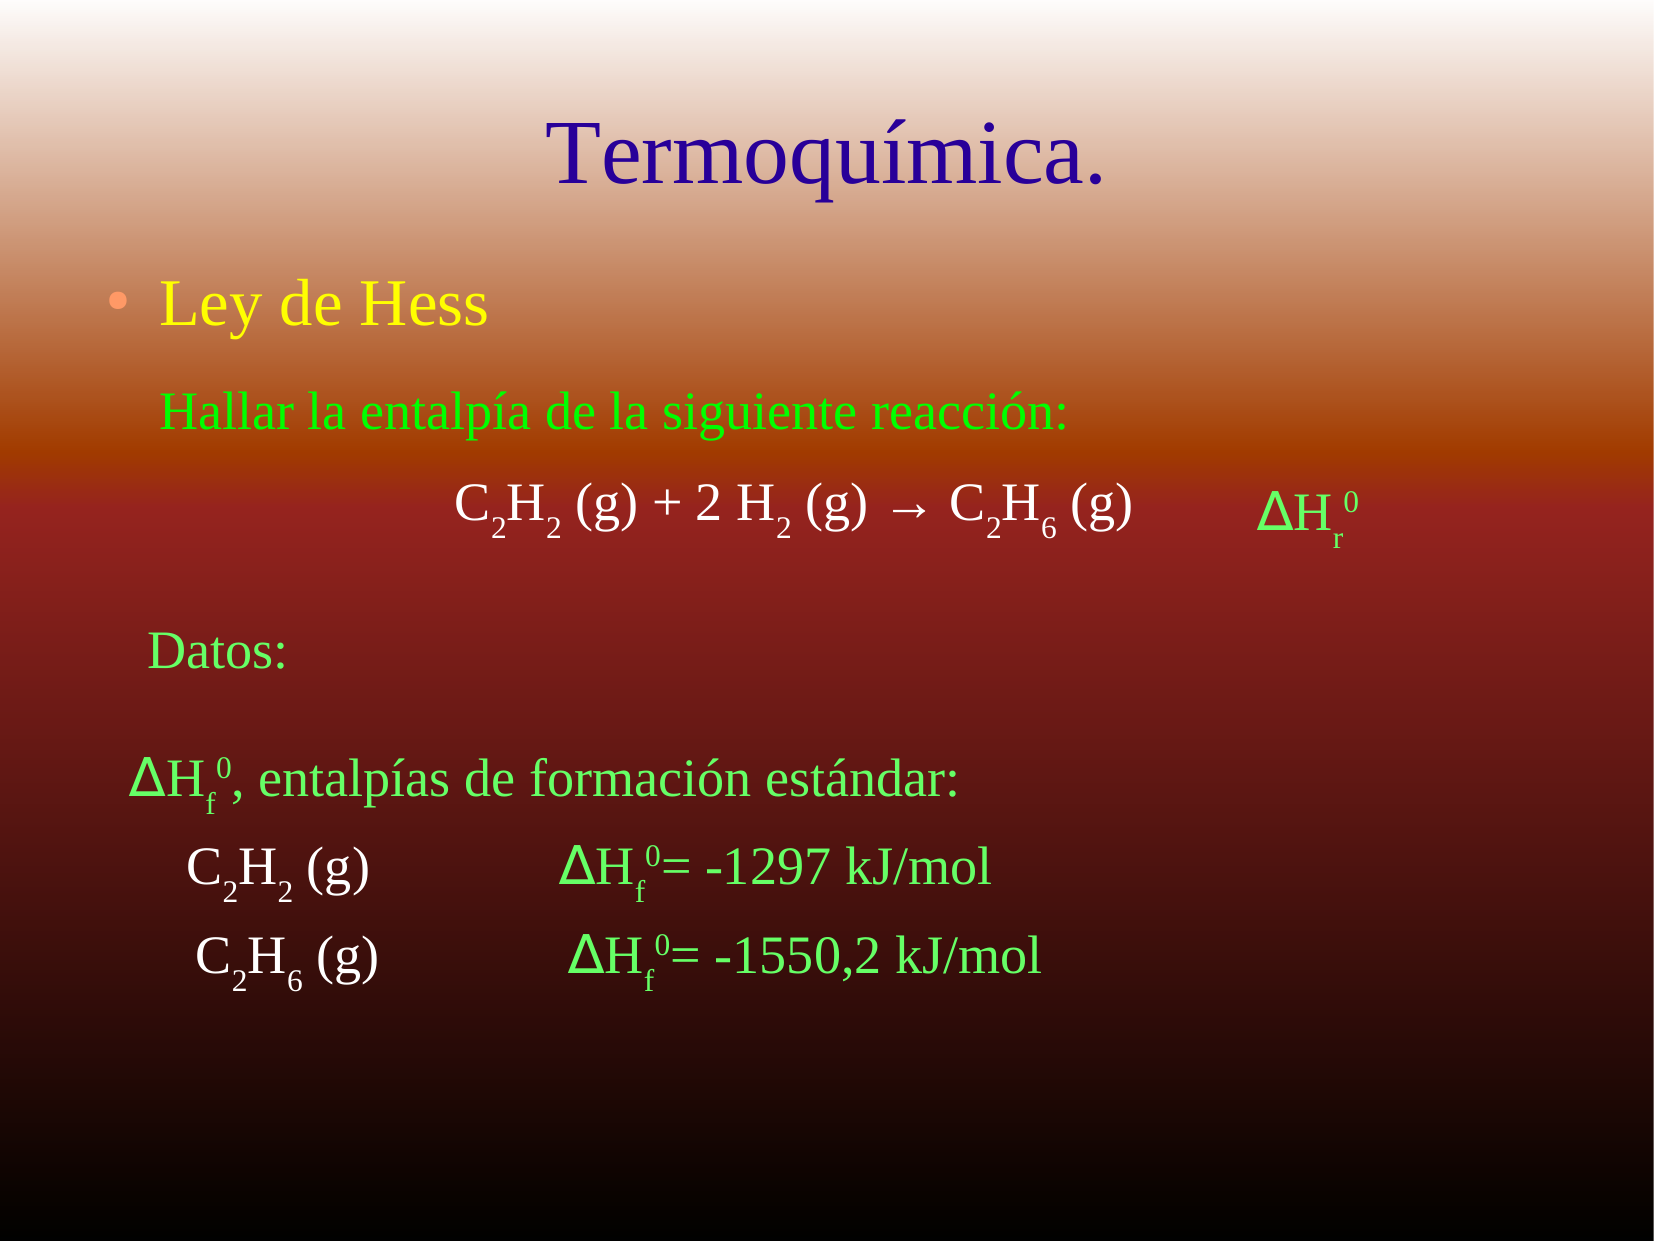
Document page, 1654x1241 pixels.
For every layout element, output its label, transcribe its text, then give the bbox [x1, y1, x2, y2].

text_box Hallar la entalpía de la siguiente reacción: [88, 381, 1595, 502]
list Ley de Hess [88, 265, 1518, 381]
text_box Datos: [76, 620, 355, 681]
text_box C2H6 (g) ∆Hf0= -1550,2 kJ/mol [124, 915, 1220, 999]
text_box C2H2 (g) + 2 H2 (g) → C2H6 (g) [383, 472, 1418, 562]
title Termoquímica. [82, 49, 1571, 257]
text_box ∆Hf0, entalpías de formación estándar: [59, 738, 1575, 874]
text_box C2H2 (g) ∆Hf0= -1297 kJ/mol [115, 826, 1211, 910]
picture [0, 0, 1654, 1241]
text_box ∆Hr0 [1186, 472, 1388, 556]
